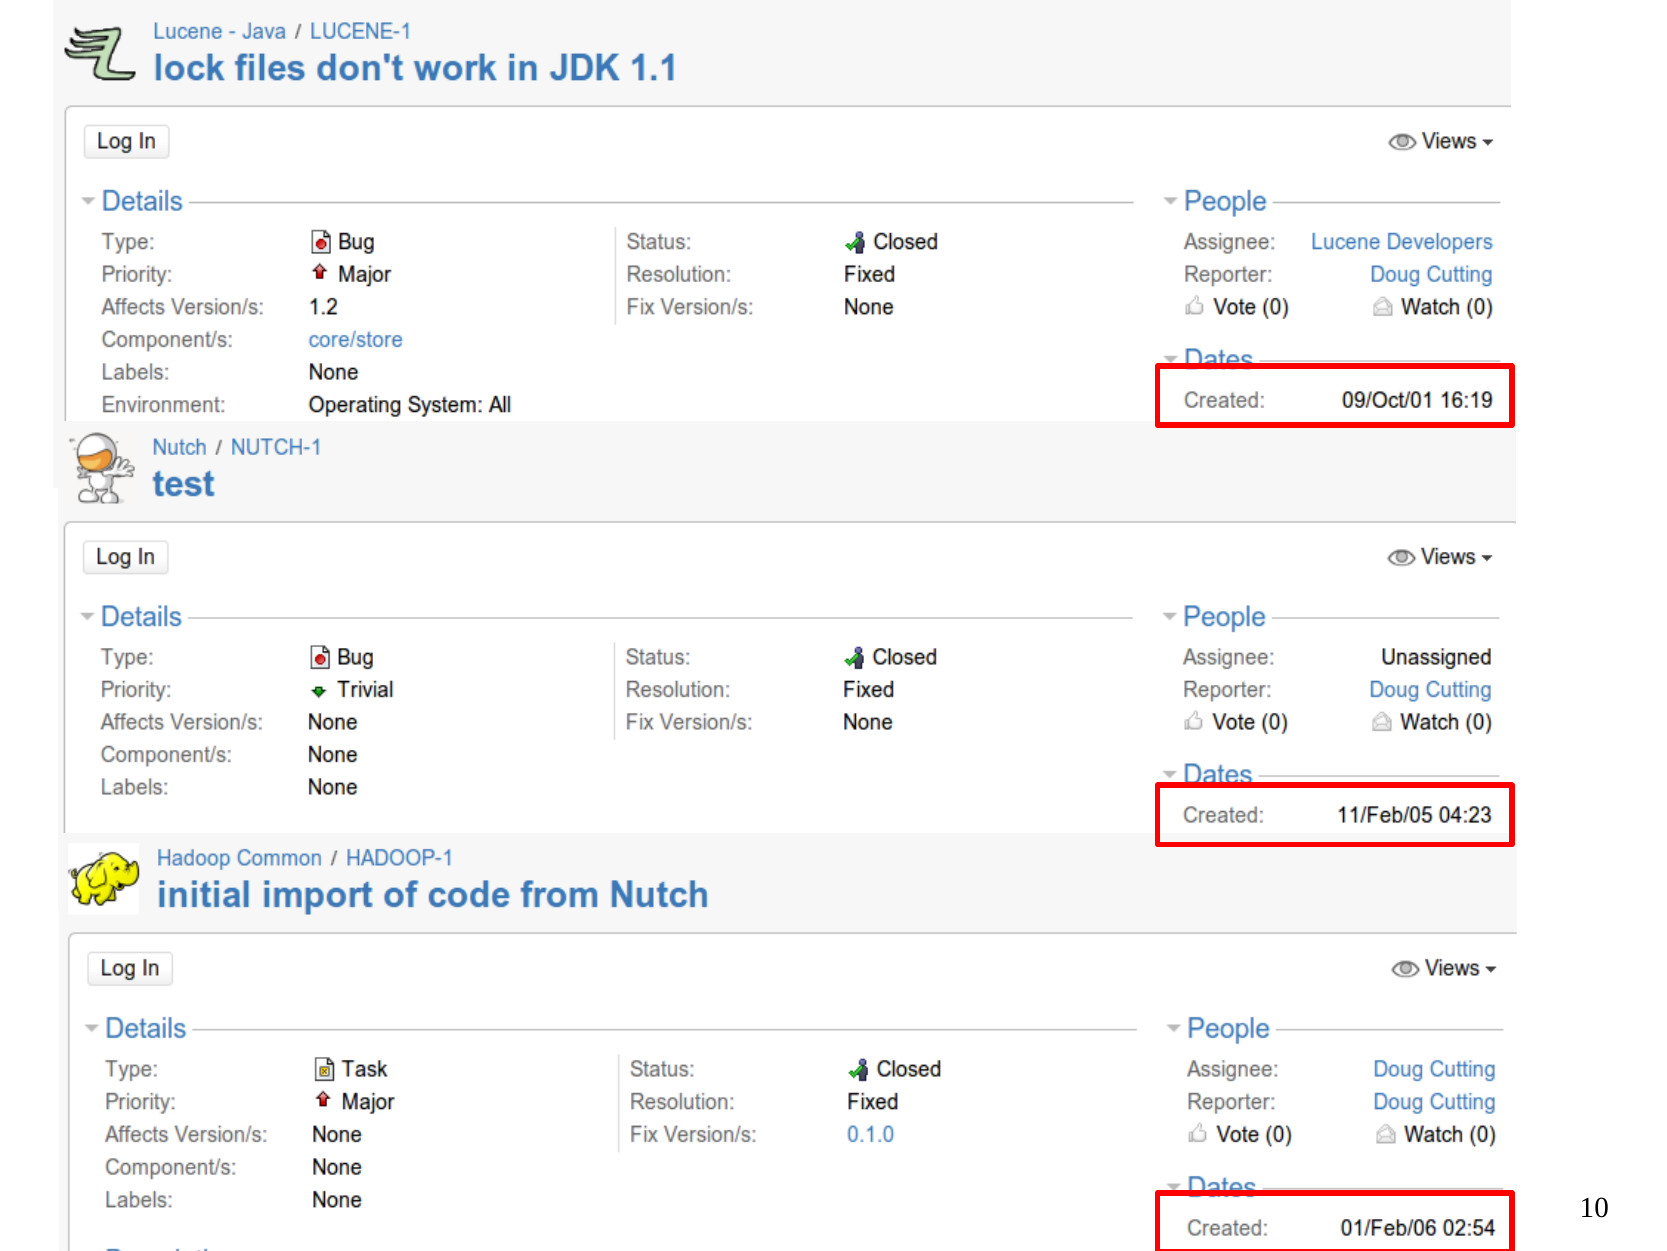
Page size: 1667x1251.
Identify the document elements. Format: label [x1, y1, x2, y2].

picture [1160, 1196, 1509, 1249]
picture [1160, 369, 1509, 422]
picture [53, 0, 1517, 1251]
